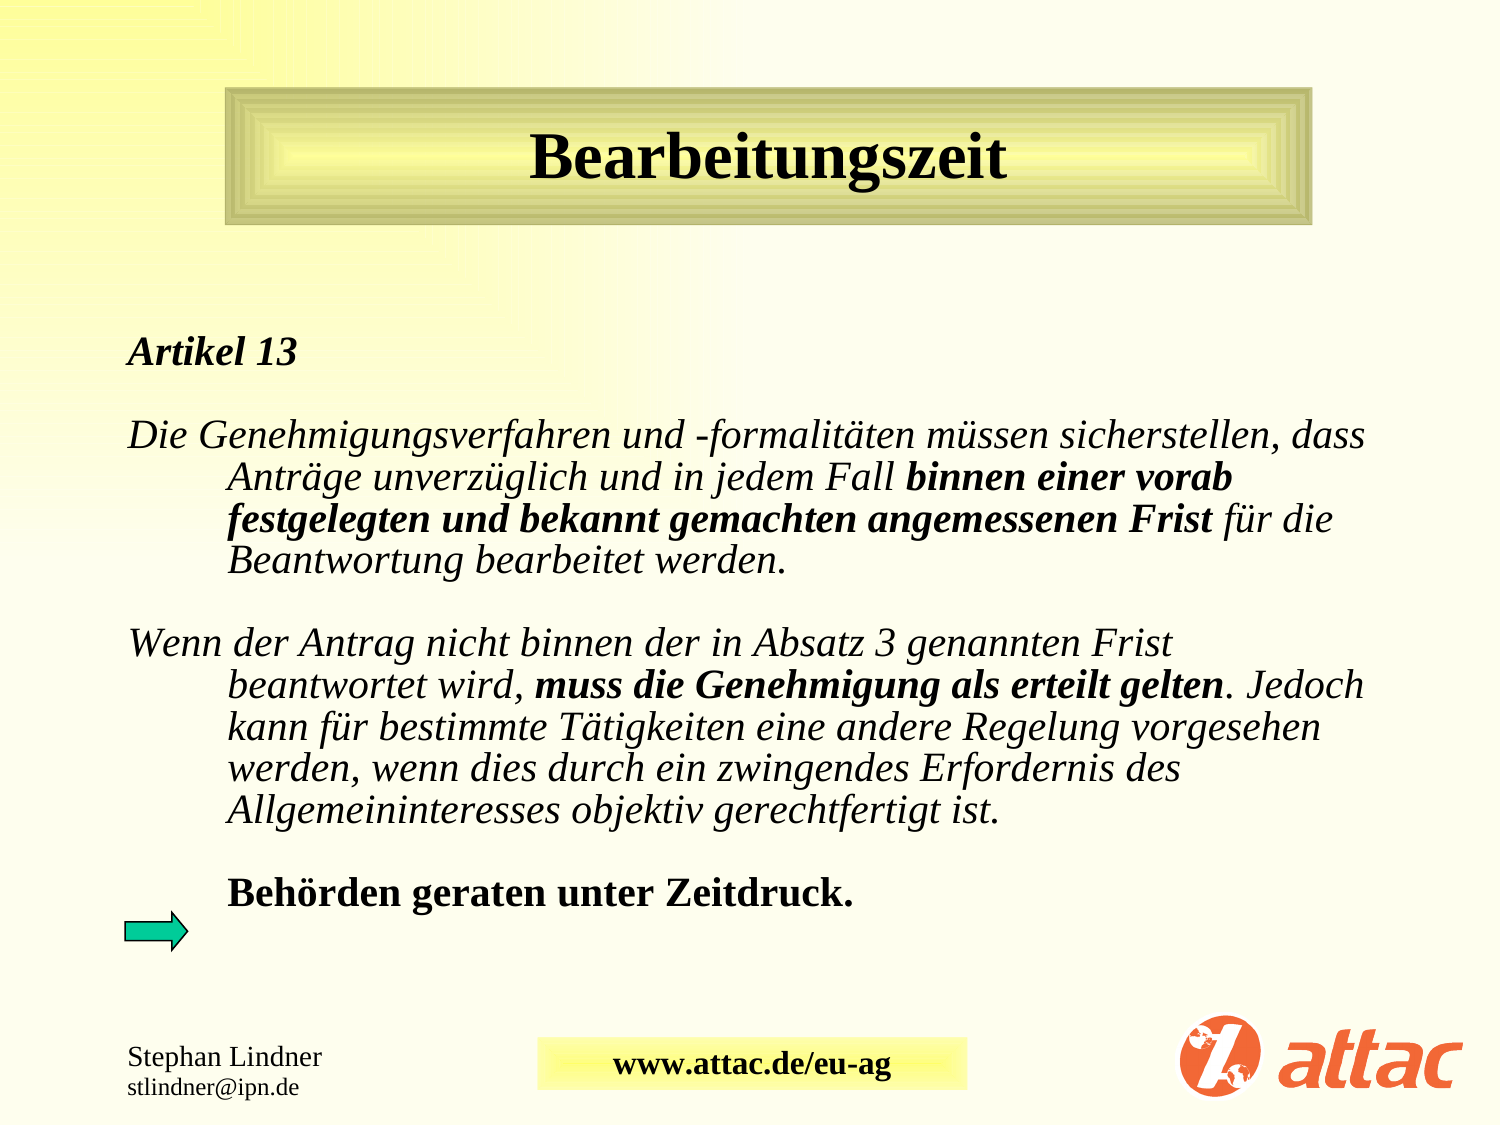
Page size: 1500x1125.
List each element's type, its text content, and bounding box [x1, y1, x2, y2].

text_box www.attac.de/eu-ag [537, 1037, 968, 1090]
list Artikel 13 Die Genehmigungsverfahren und -formalitäten müssen sicherstellen, dass Anträge unverzüglich und in jedem Fall binnen einer vorab festgelegten und bekannt gemachten angemessenen Frist für die Beantwortung bearbeitet werden. Wenn der Antrag nicht binnen der in Absatz 3 genannten Frist beantwortet wird, muss die Genehmigung als erteilt gelten. Jedoch kann für bestimmte Tätigkeiten eine andere Regelung vorgesehen werden, wenn dies durch ein zwingendes Erfordernis des Allgemeininteresses objektiv gerechtfertigt ist. Behörden geraten unter Zeitdruck. [112, 324, 1388, 1001]
title Bearbeitungszeit [224, 87, 1313, 226]
picture [1175, 1012, 1463, 1101]
text_box Stephan Lindner stlindner@ipn.de [112, 1032, 338, 1109]
